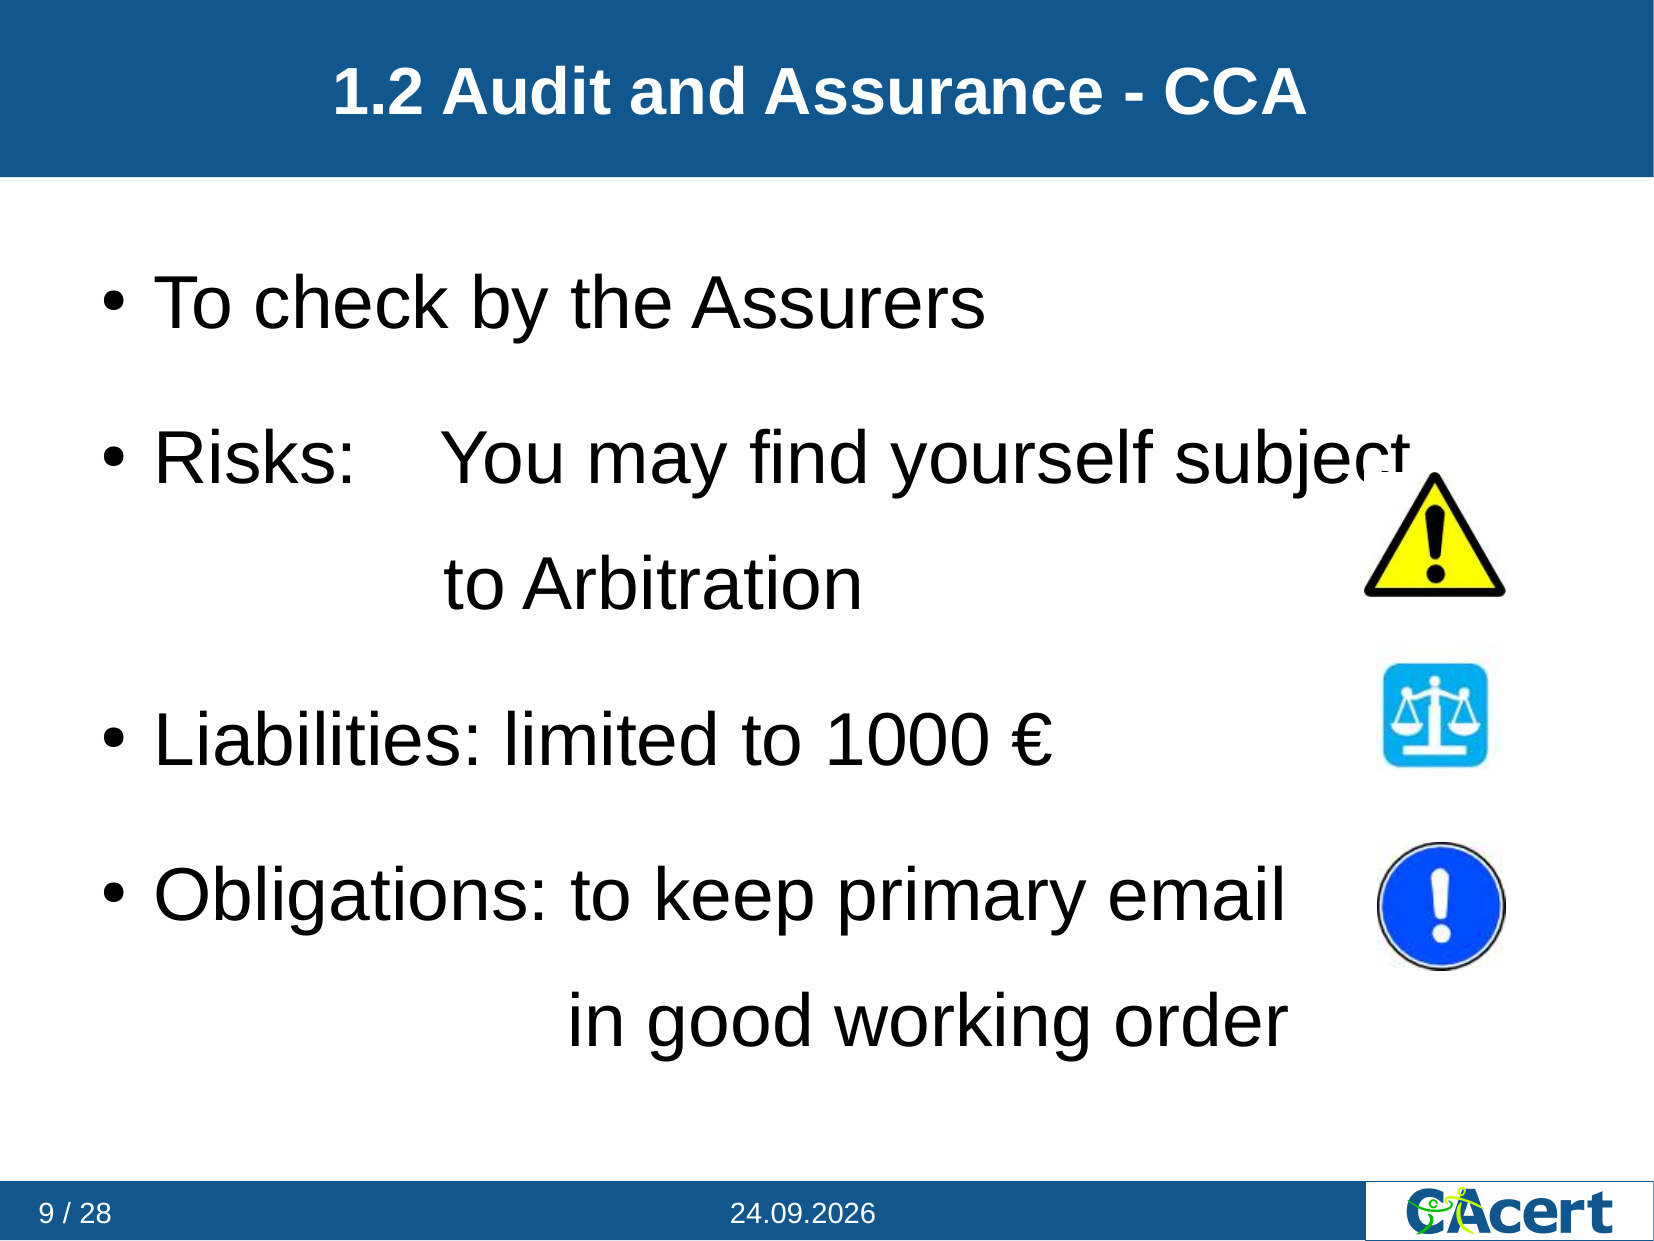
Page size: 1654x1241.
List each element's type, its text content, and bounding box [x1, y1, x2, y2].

picture [1377, 842, 1506, 971]
picture [1364, 472, 1506, 597]
list To check by the Assurers Risks: You may find yourself subject to Arbitration Liabilities: limited to 1000 € Obligations: to keep primary email in good working order [82, 218, 1571, 1077]
picture [1406, 1186, 1613, 1235]
title 1.2 Audit and Assurance - CCA [76, 17, 1565, 166]
picture [1376, 645, 1501, 769]
